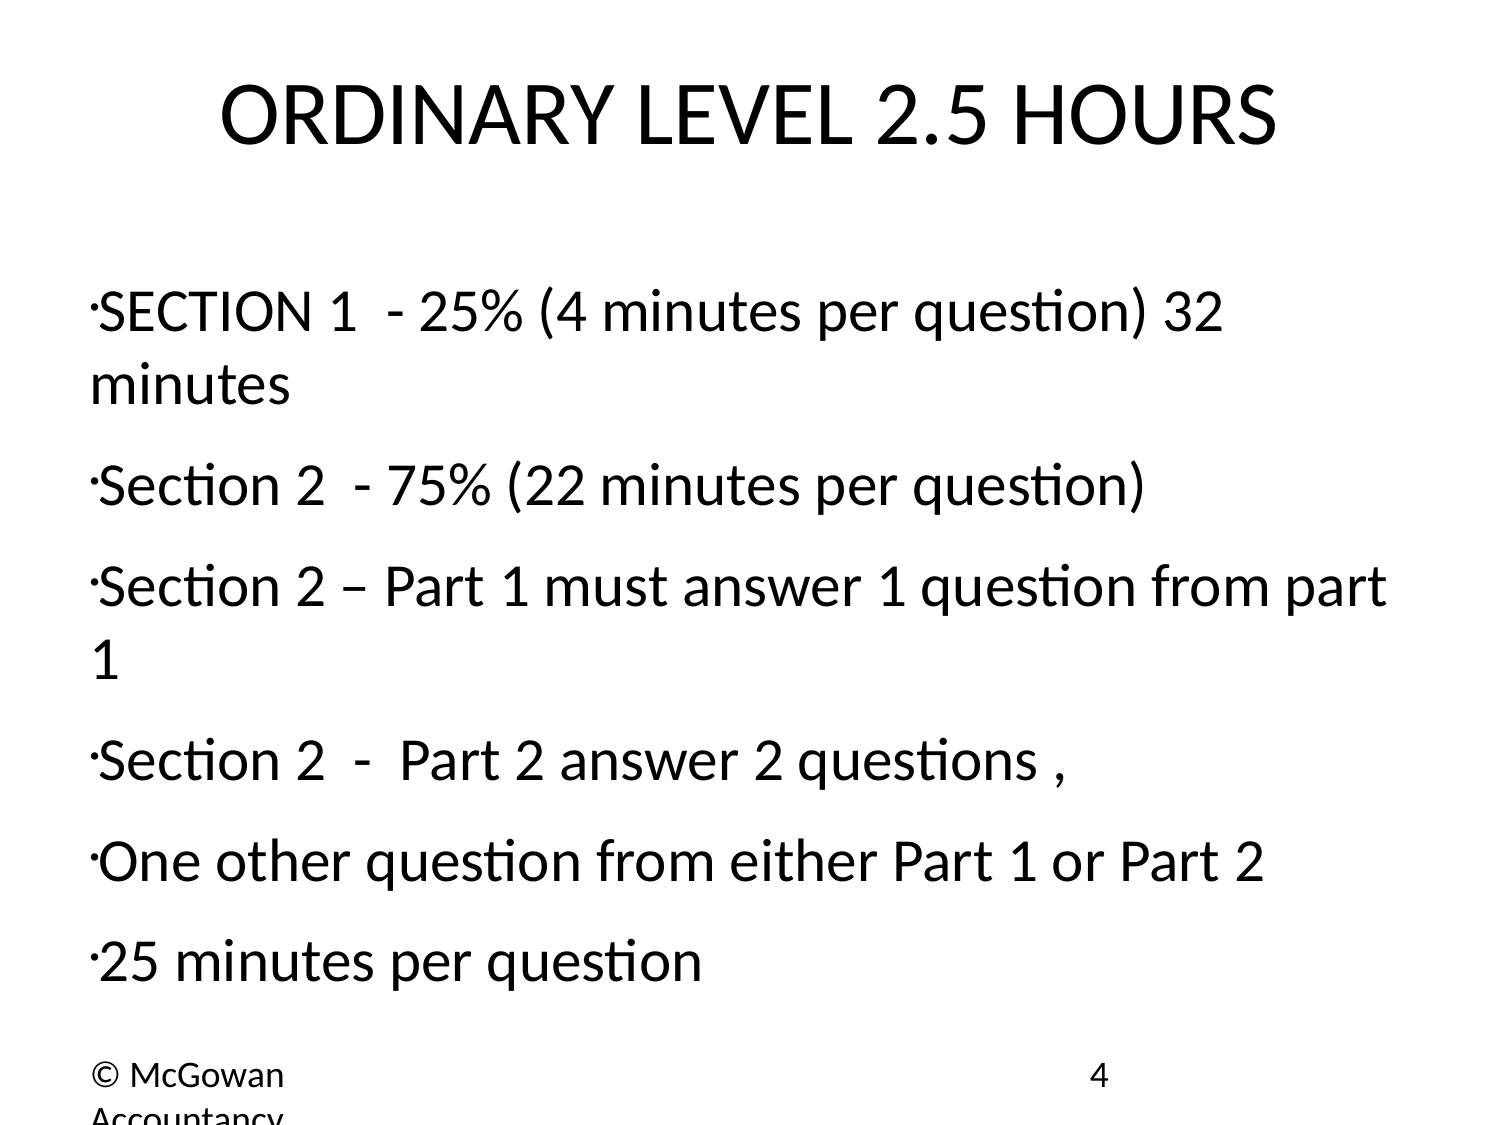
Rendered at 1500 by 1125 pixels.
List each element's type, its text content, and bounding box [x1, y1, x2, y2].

title ORDINARY LEVEL 2.5 HOURS [75, 45, 1425, 233]
list SECTION 1 - 25% (4 minutes per question) 32 minutes Section 2 - 75% (22 minutes per question) Section 2 – Part 1 must answer 1 question from part 1 Section 2 - Part 2 answer 2 questions , One other question from either Part 1 or Part 2 25 minutes per question [75, 262, 1425, 1005]
text_box © McGowan Accountancy Services [75, 1042, 425, 1103]
text_box [1074, 1042, 1425, 1103]
